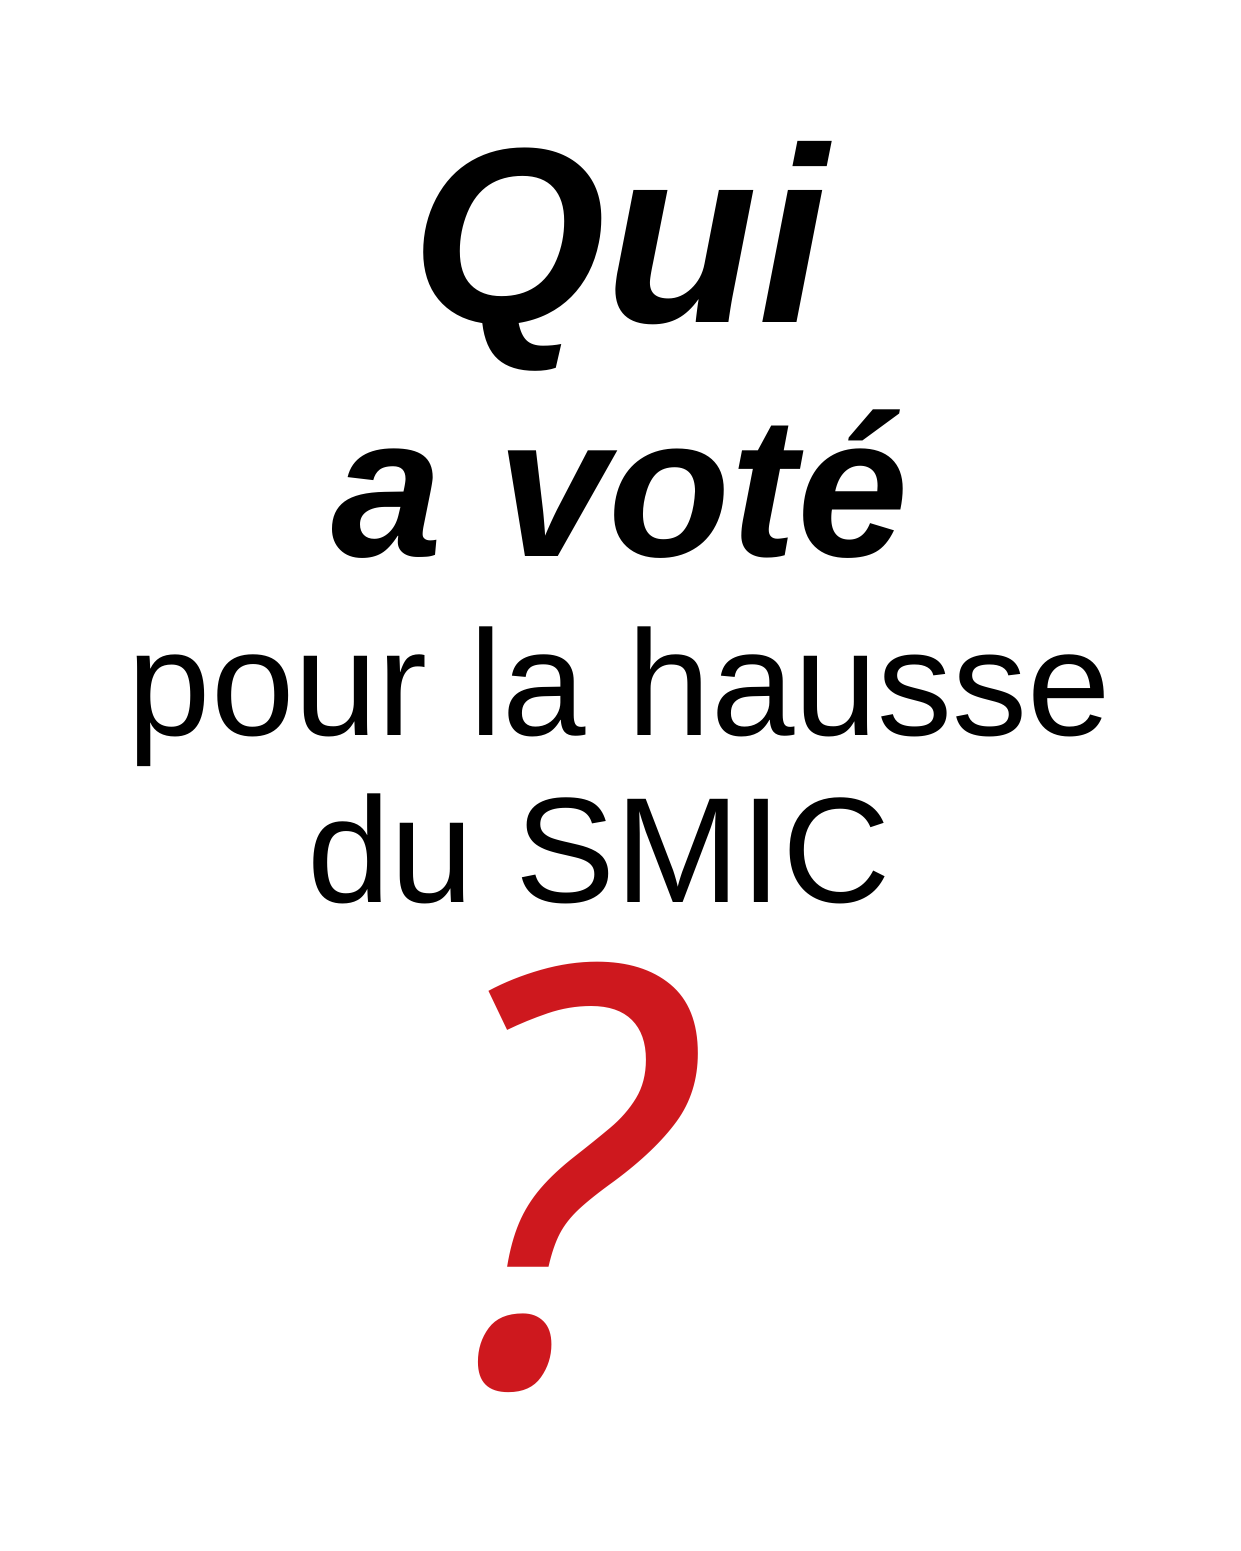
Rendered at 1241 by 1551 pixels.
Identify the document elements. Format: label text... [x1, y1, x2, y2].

title Qui a voté pour la hausse du SMIC [118, 96, 1123, 935]
text_box ? [419, 753, 1093, 1551]
